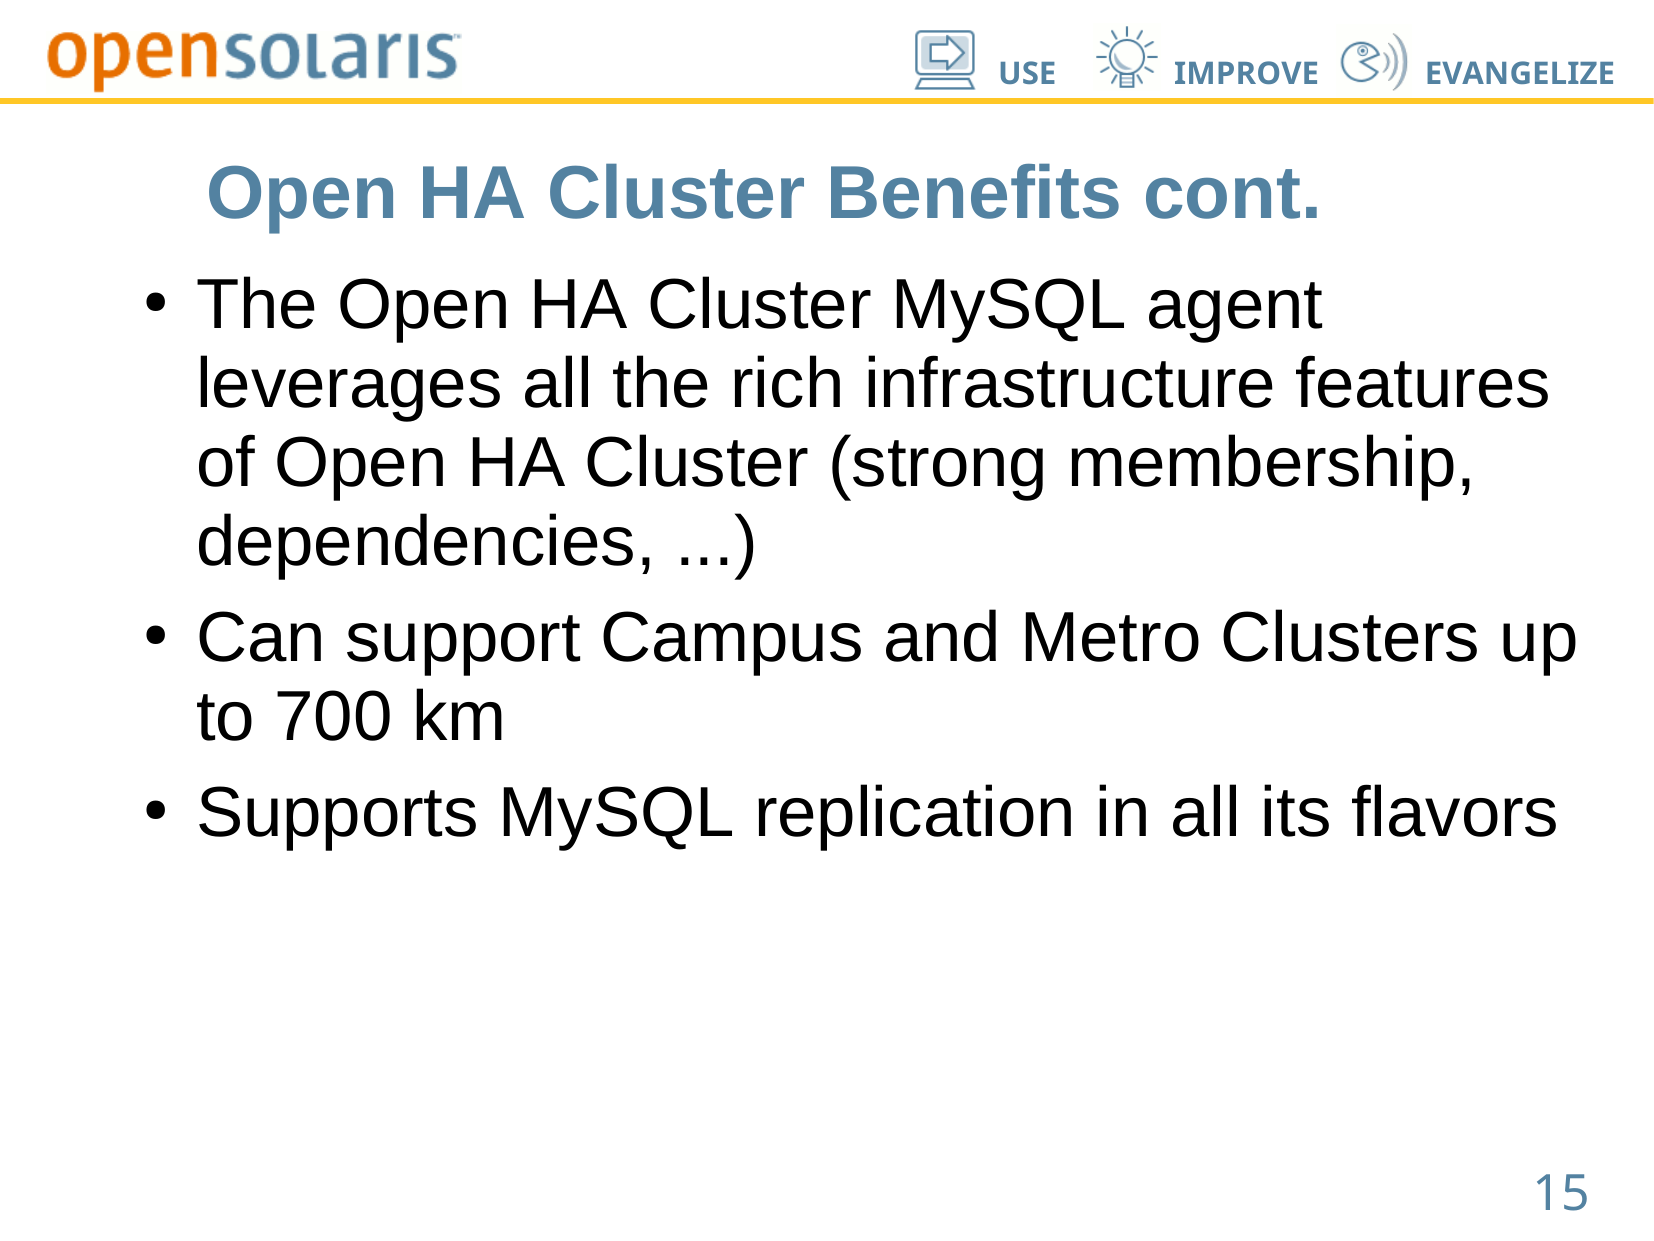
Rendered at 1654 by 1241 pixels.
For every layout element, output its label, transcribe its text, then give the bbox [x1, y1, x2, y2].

list The Open HA Cluster MySQL agent leverages all the rich infrastructure features of Open HA Cluster (strong membership, dependencies, ...) Can support Campus and Metro Clusters up to 700 km Supports MySQL replication in all its flavors [125, 264, 1599, 852]
title Open HA Cluster Benefits cont. [82, 135, 1447, 250]
picture [1093, 23, 1161, 91]
picture [907, 22, 983, 98]
picture [46, 31, 462, 94]
picture [1336, 24, 1412, 98]
